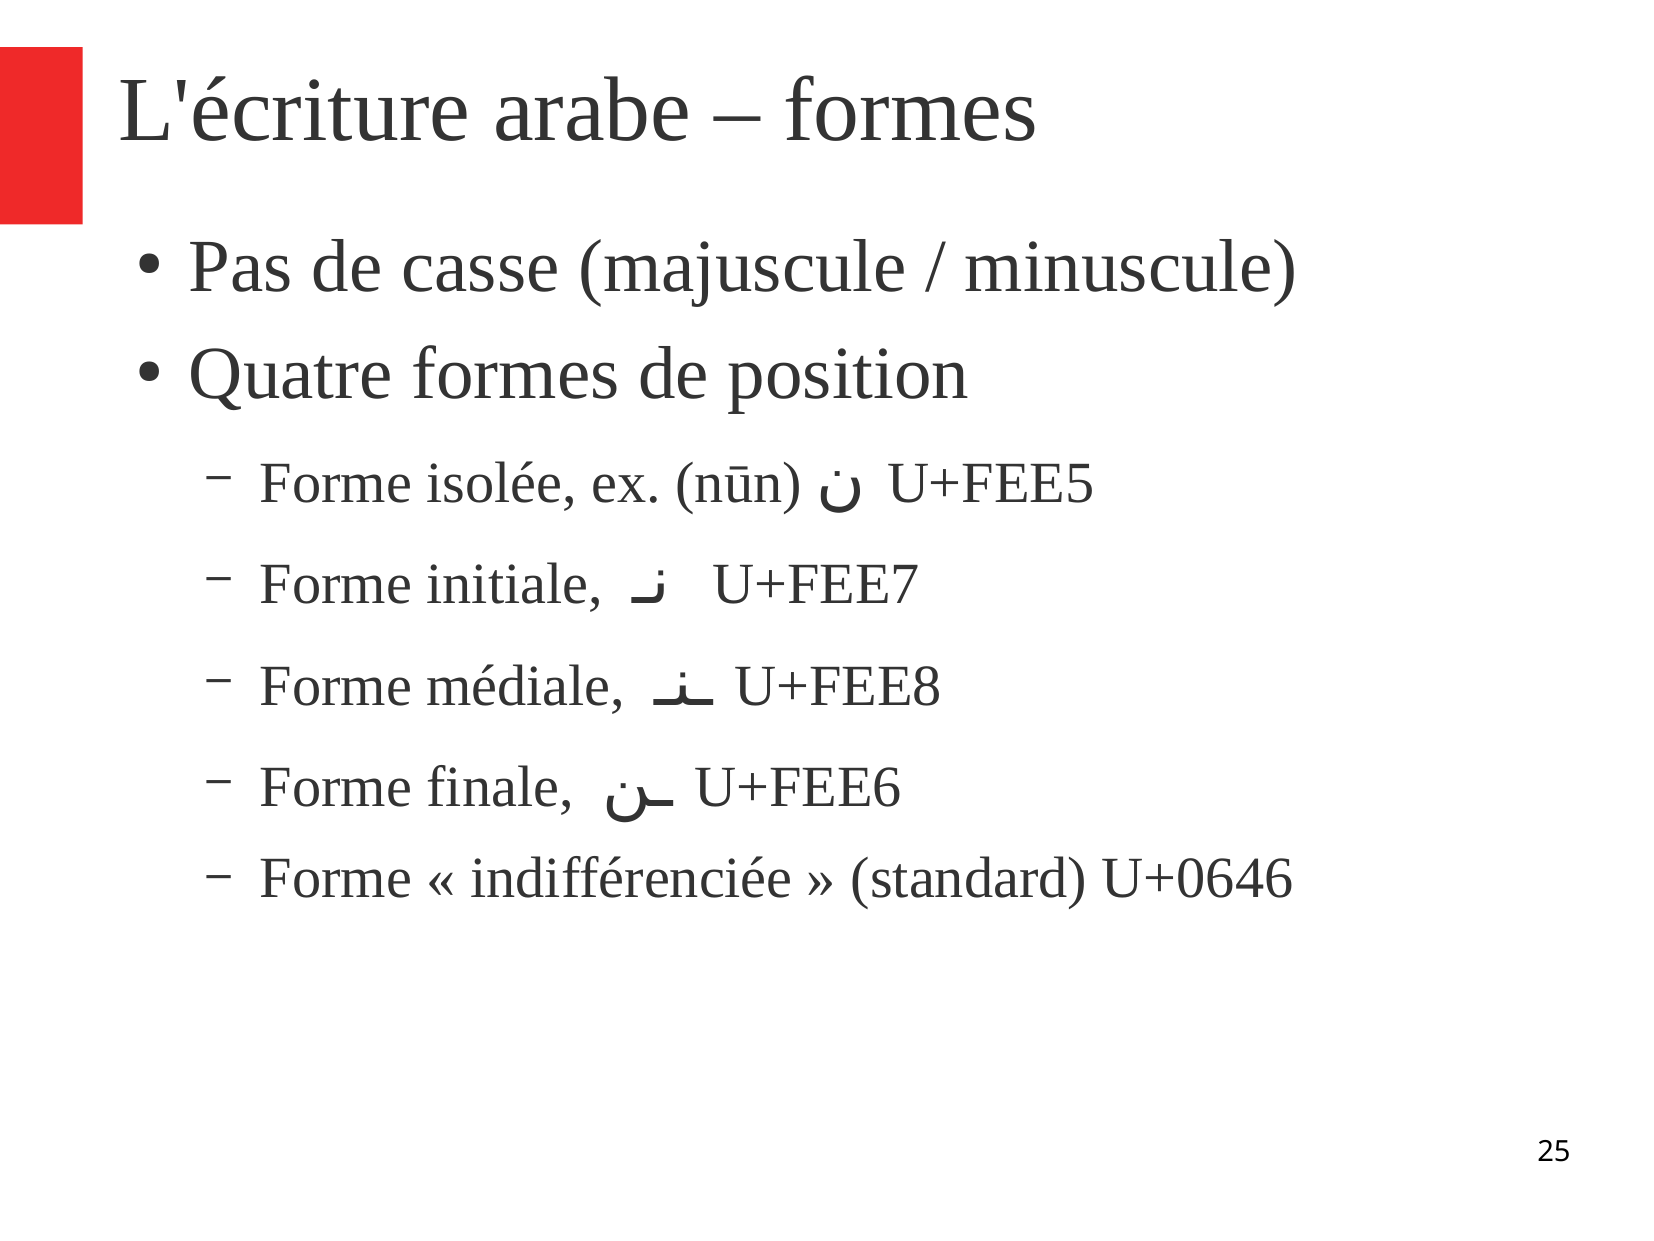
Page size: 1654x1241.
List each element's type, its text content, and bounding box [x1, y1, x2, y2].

list Pas de casse (majuscule / minuscule) Quatre formes de position Forme isolée, ex. (nūn) ن U+FEE5 Forme initiale, نـ U+FEE7 Forme médiale, ـنـ U+FEE8 Forme finale, ـن U+FEE6 Forme « indifférenciée » (standard) U+0646 [118, 224, 1536, 1193]
title L'écriture arabe – formes [118, 5, 1571, 213]
